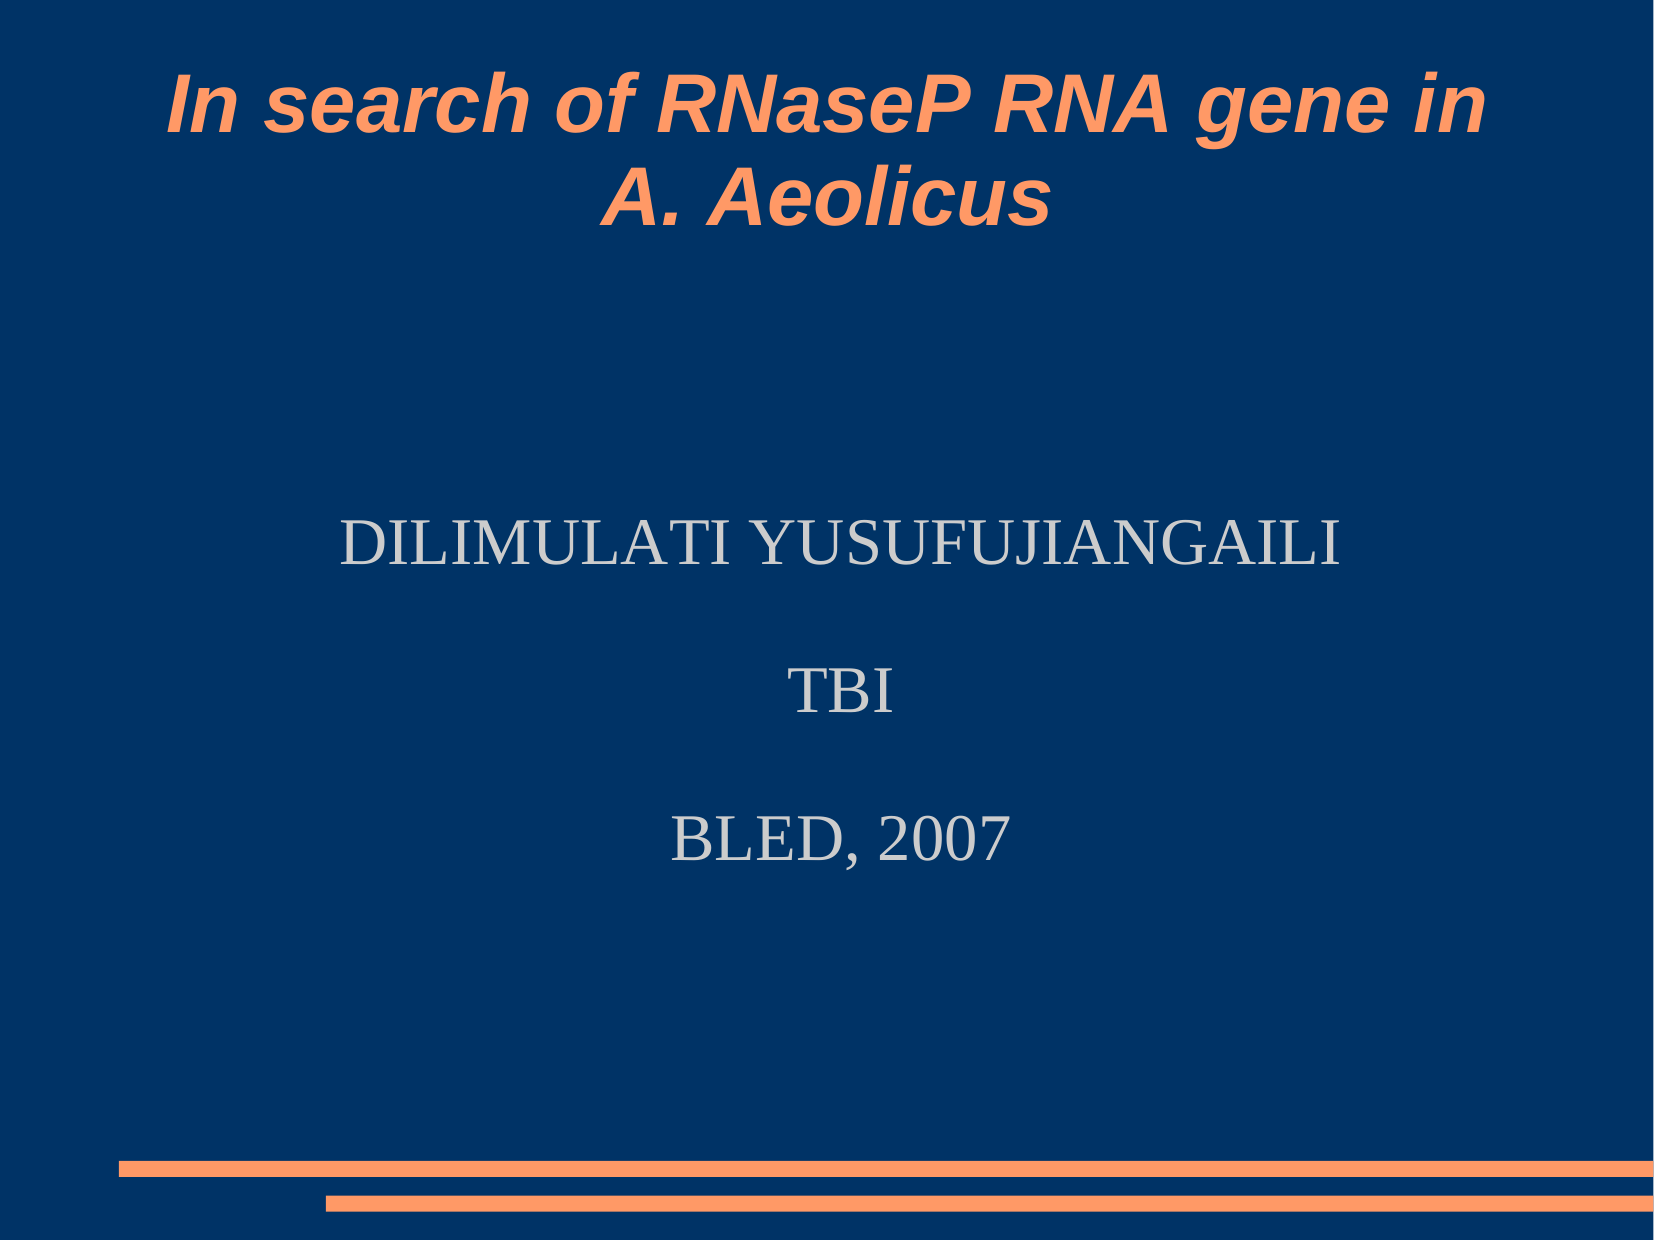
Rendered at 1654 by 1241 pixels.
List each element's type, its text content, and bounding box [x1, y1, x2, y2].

title In search of RNaseP RNA gene in A. Aeolicus [121, 42, 1534, 258]
subtitle DILIMULATI YUSUFUJIANGAILI TBI BLED, 2007 [121, 322, 1561, 1133]
